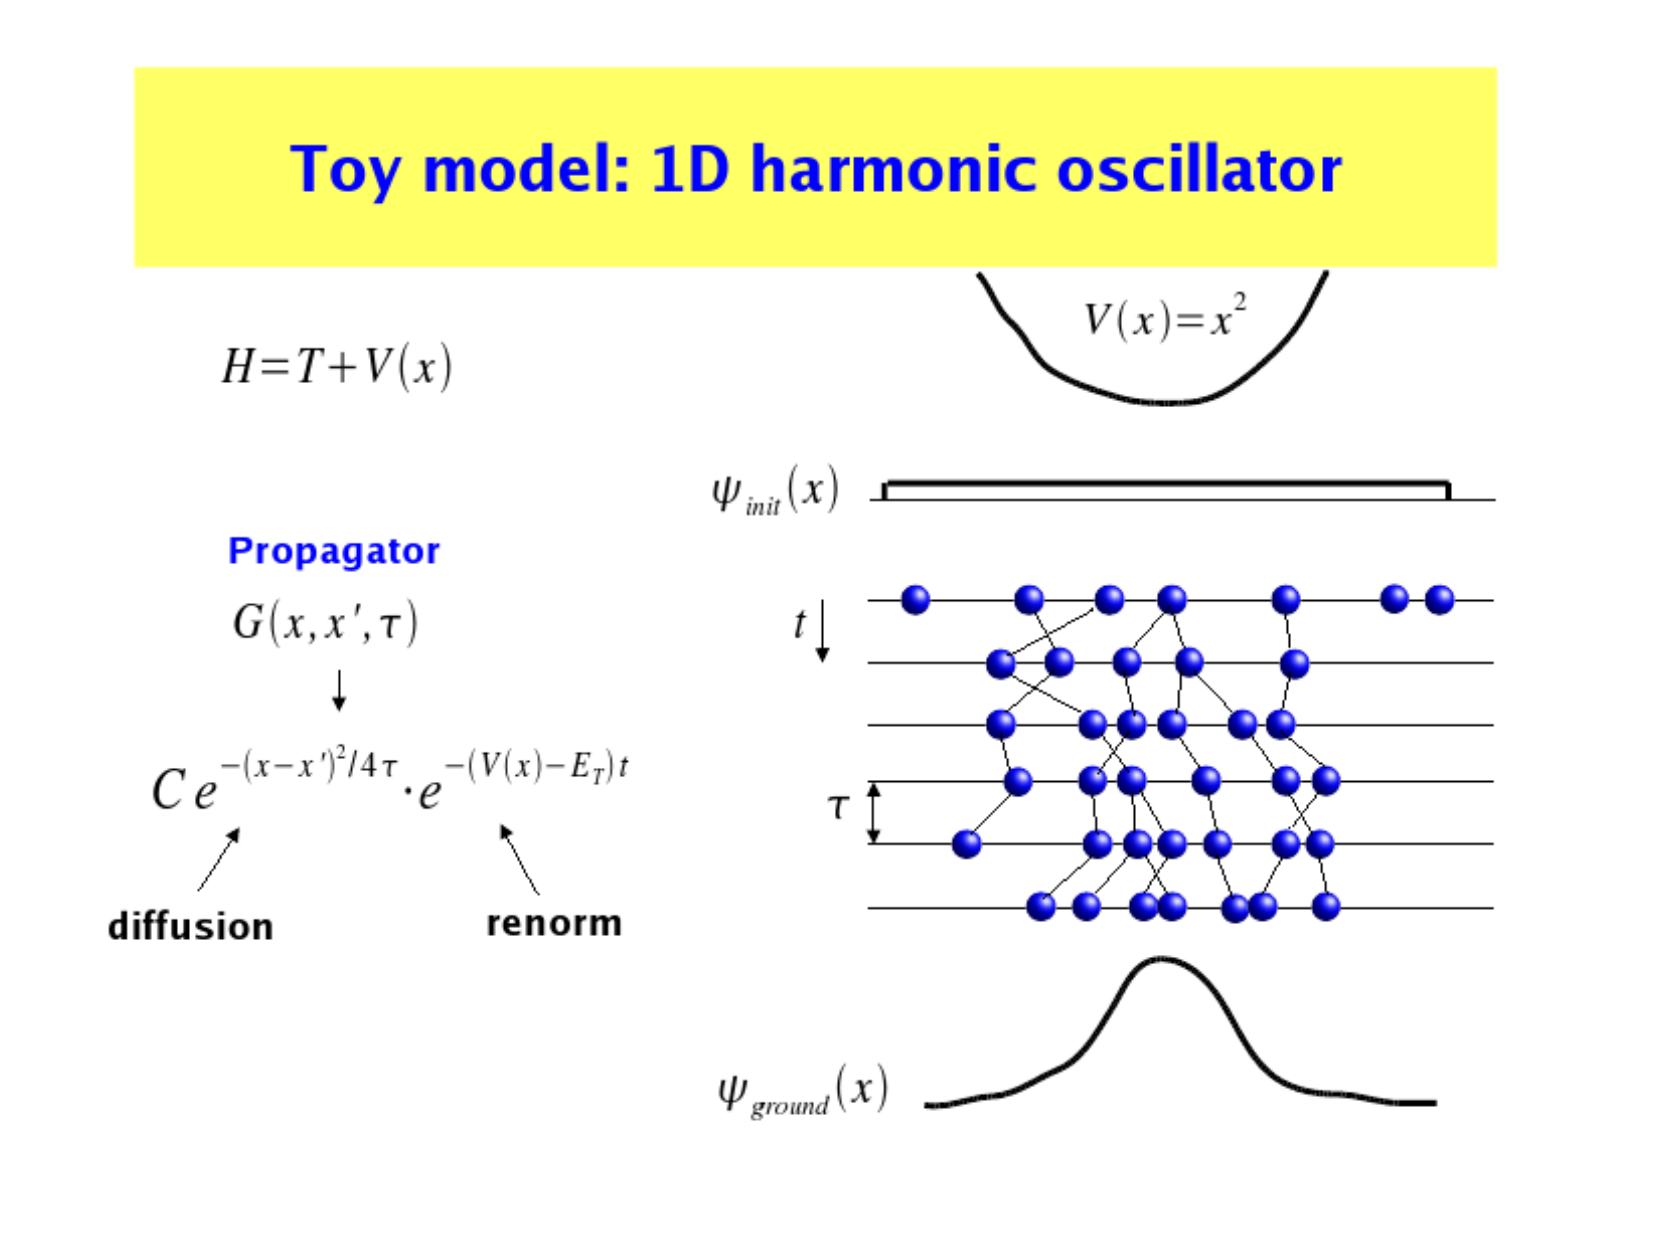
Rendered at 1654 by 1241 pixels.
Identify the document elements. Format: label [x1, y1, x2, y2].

picture [37, 37, 1613, 1139]
